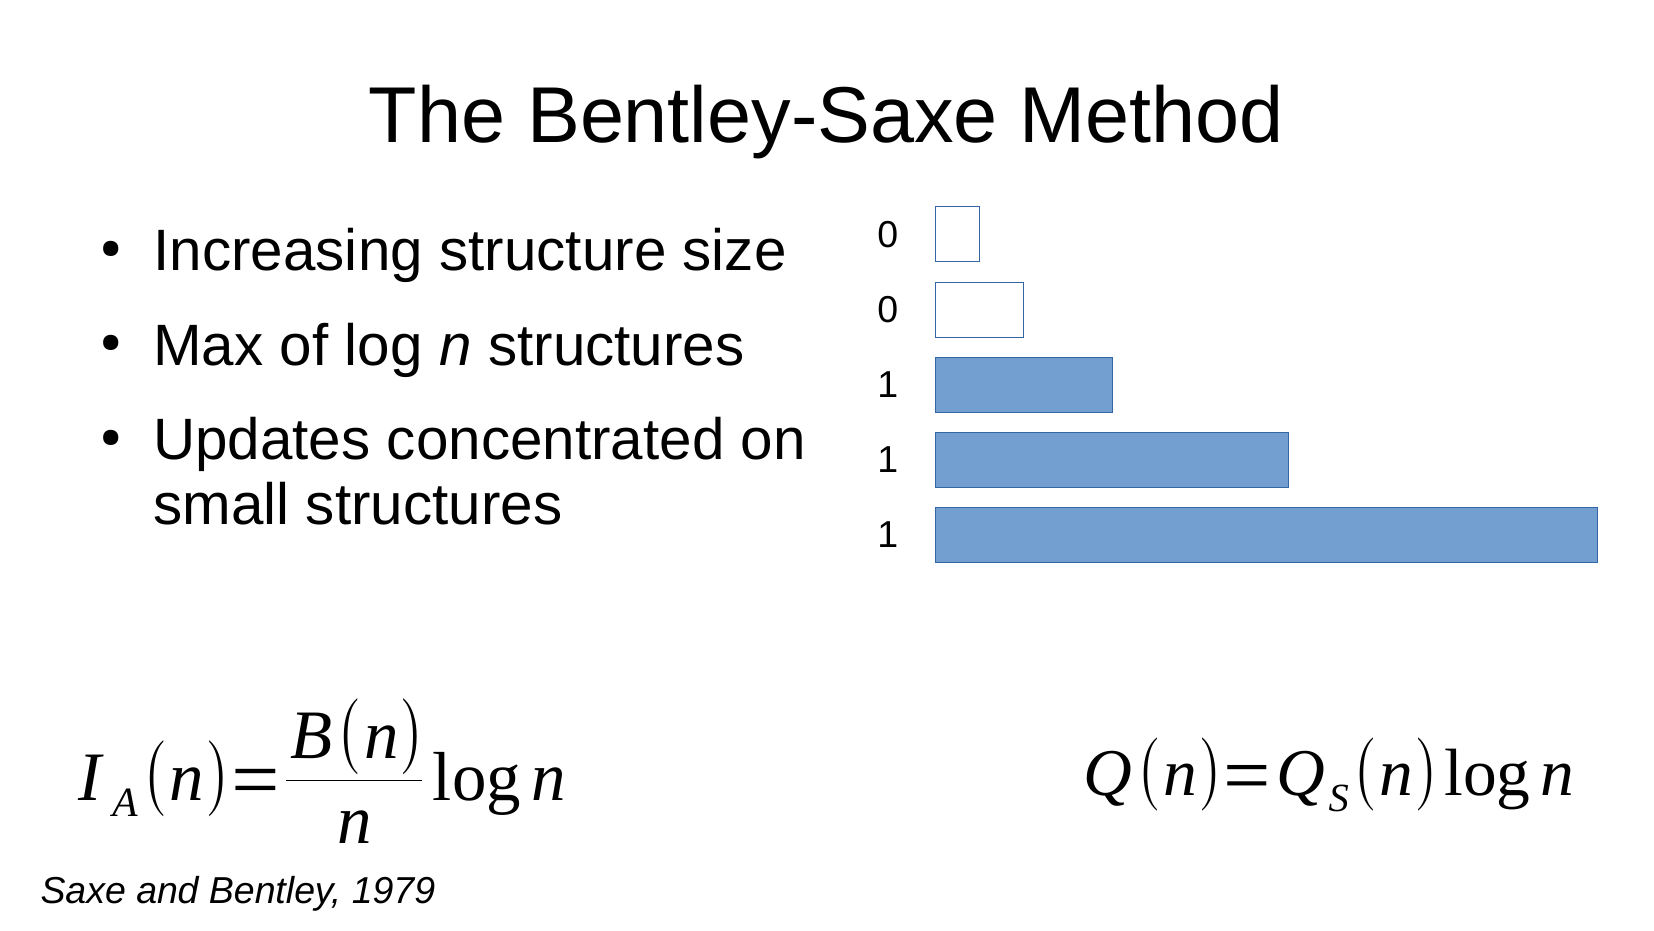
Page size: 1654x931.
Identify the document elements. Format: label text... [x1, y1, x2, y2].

text_box 1 [862, 505, 913, 563]
text_box [935, 282, 1024, 338]
text_box [935, 432, 1289, 488]
chart [75, 694, 567, 859]
title The Bentley-Saxe Method [82, 37, 1571, 193]
chart [1083, 734, 1576, 820]
text_box 0 [862, 205, 913, 263]
text_box Saxe and Bentley, 1979 [25, 862, 452, 920]
list Increasing structure size Max of log n structures Updates concentrated on small structures [82, 217, 809, 758]
text_box 1 [862, 355, 913, 413]
text_box 0 [862, 280, 913, 338]
text_box [935, 357, 1113, 413]
text_box [935, 206, 980, 262]
text_box 1 [862, 430, 913, 488]
text_box [935, 507, 1598, 563]
